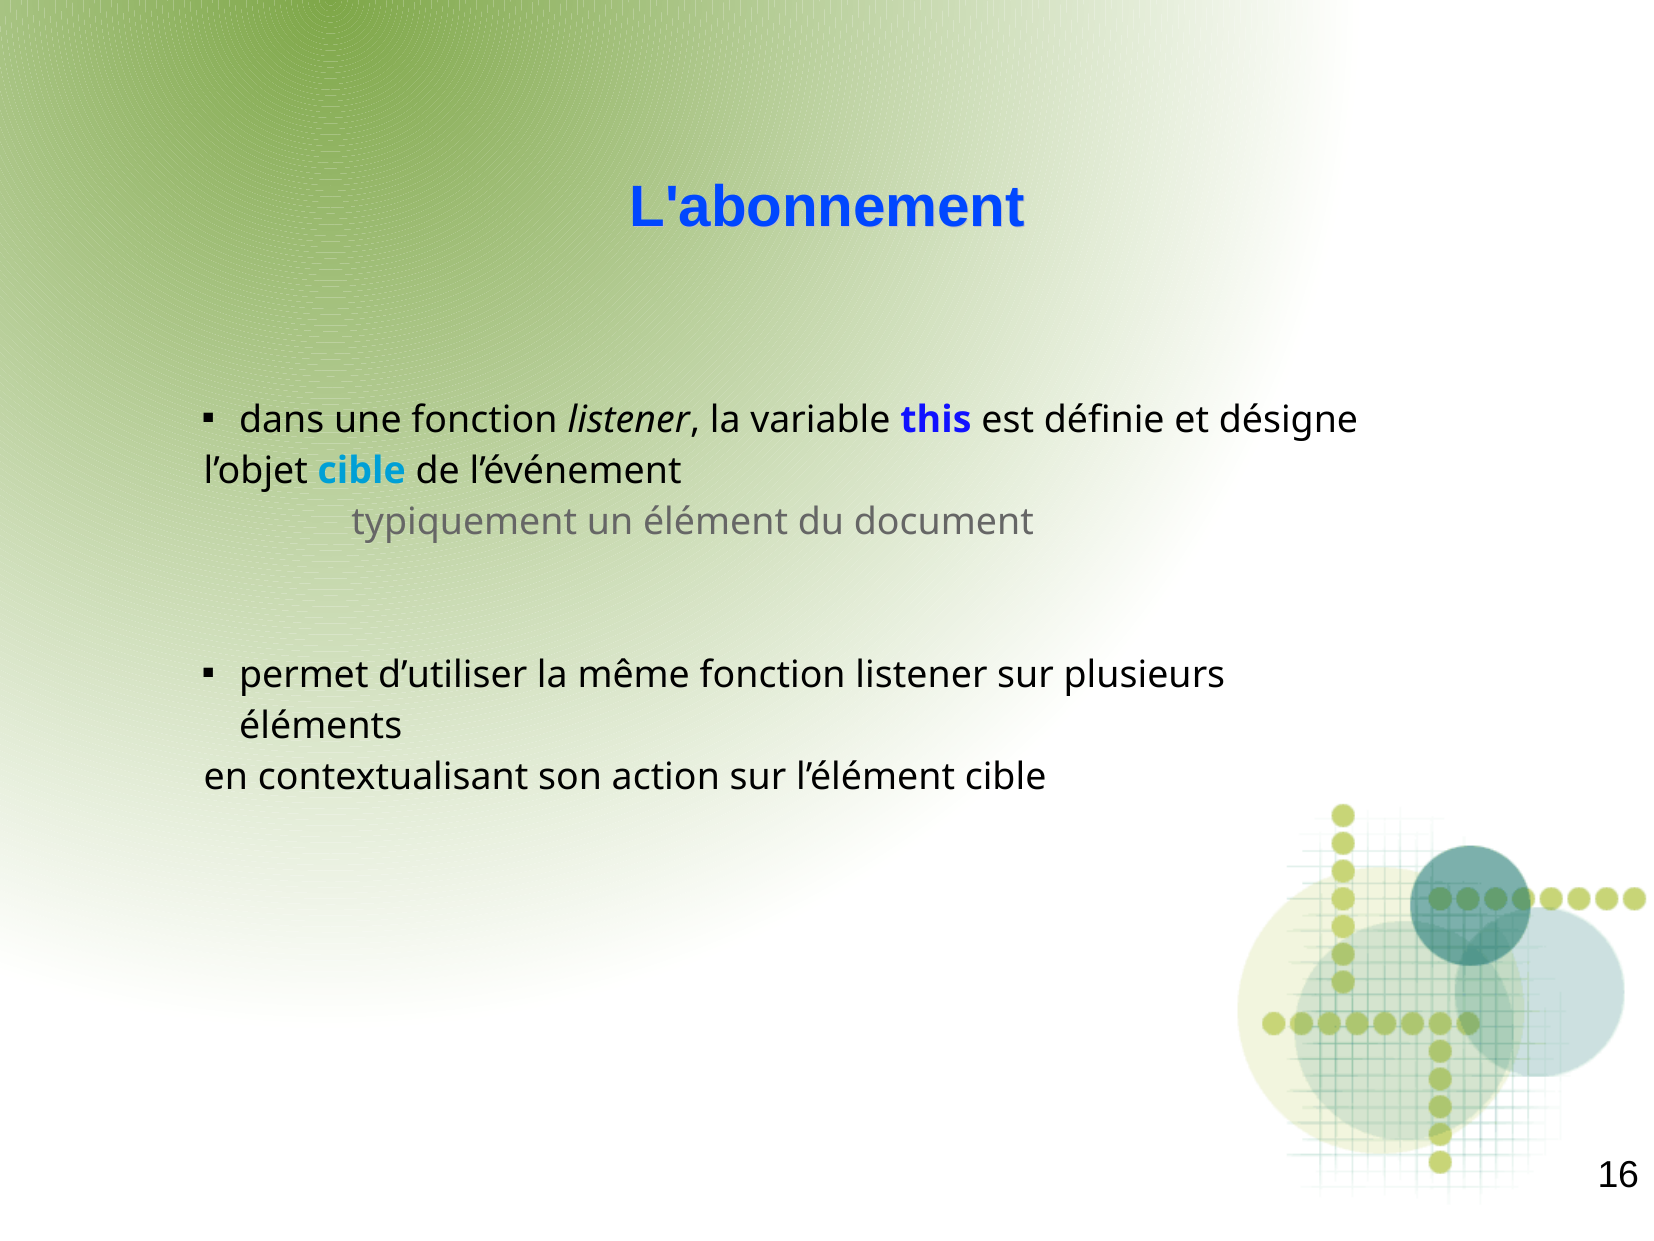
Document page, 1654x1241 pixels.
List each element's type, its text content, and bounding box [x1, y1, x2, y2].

picture [1224, 792, 1654, 1211]
text_box <numéro> [1582, 1145, 1654, 1217]
title L'abonnement [121, 102, 1534, 310]
text_box dans une fonction listener, la variable this est définie et désigne l’objet cible de l’événement typiquement un élément du document permet d’utiliser la même fonction listener sur plusieurs éléments en contextualisant son action sur l’élément cible [188, 283, 1406, 1158]
